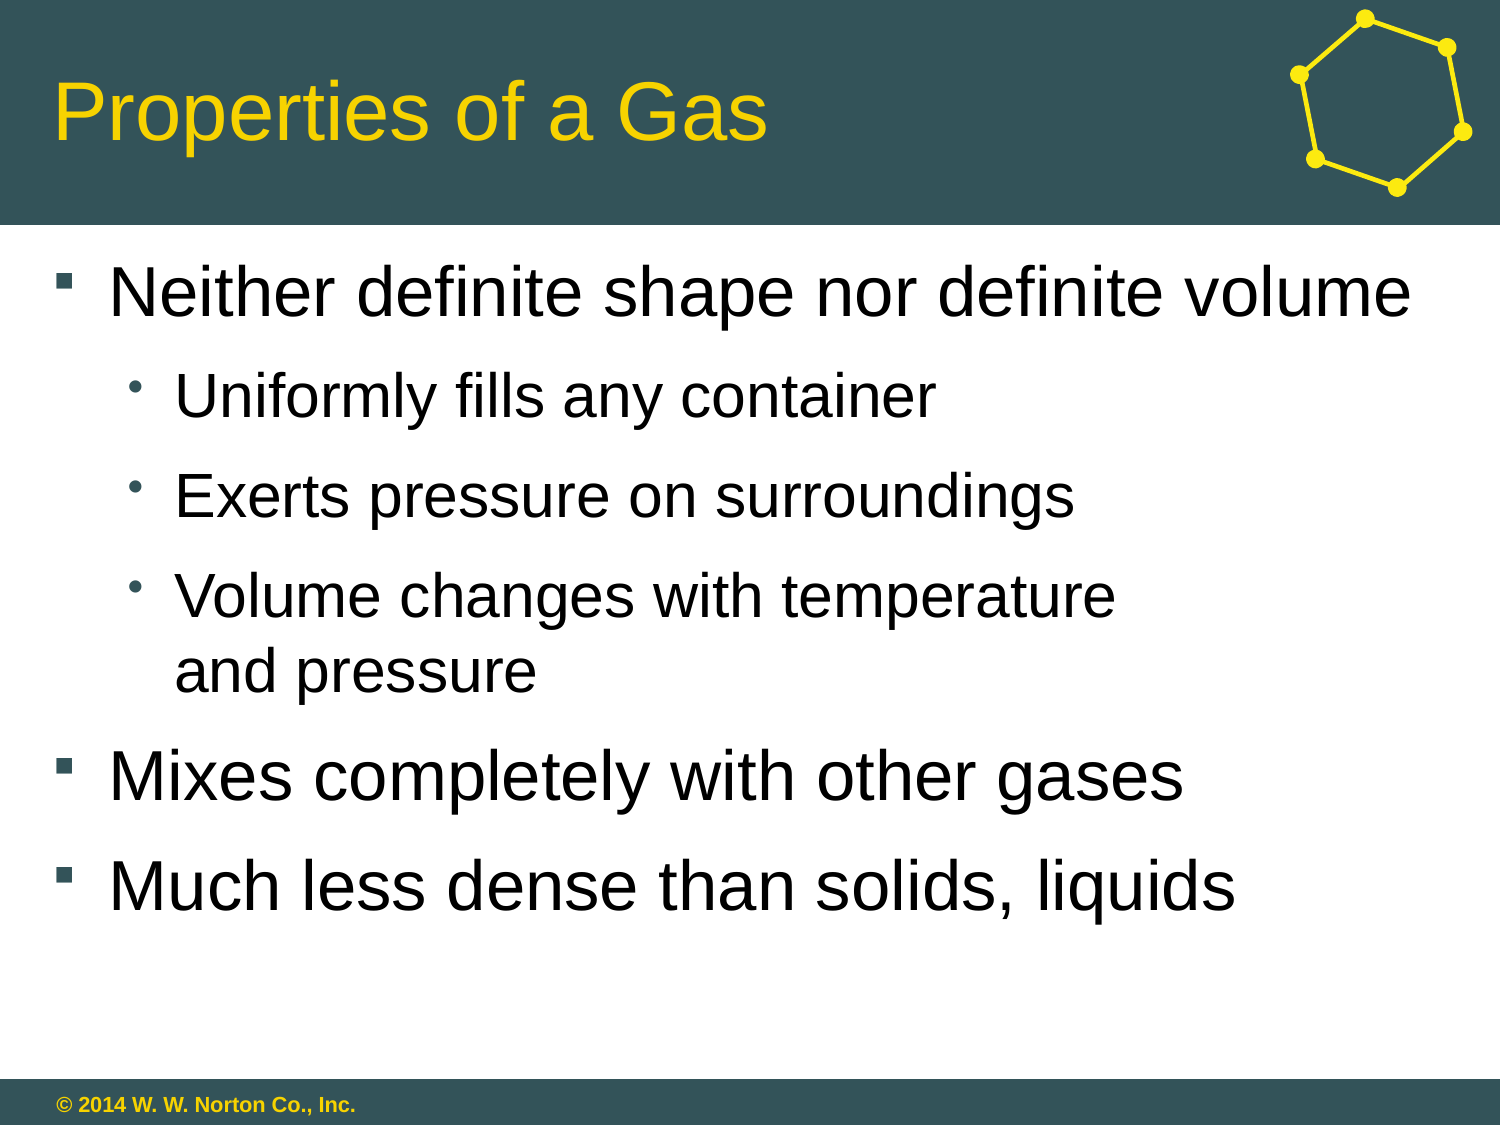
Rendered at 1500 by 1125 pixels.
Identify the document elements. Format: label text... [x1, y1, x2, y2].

title Properties of a Gas [37, 19, 1118, 195]
list Neither definite shape nor definite volume Uniformly fills any container Exerts pressure on surroundings Volume changes with temperature and pressure Mixes completely with other gases Much less dense than solids, liquids [37, 237, 1463, 1121]
